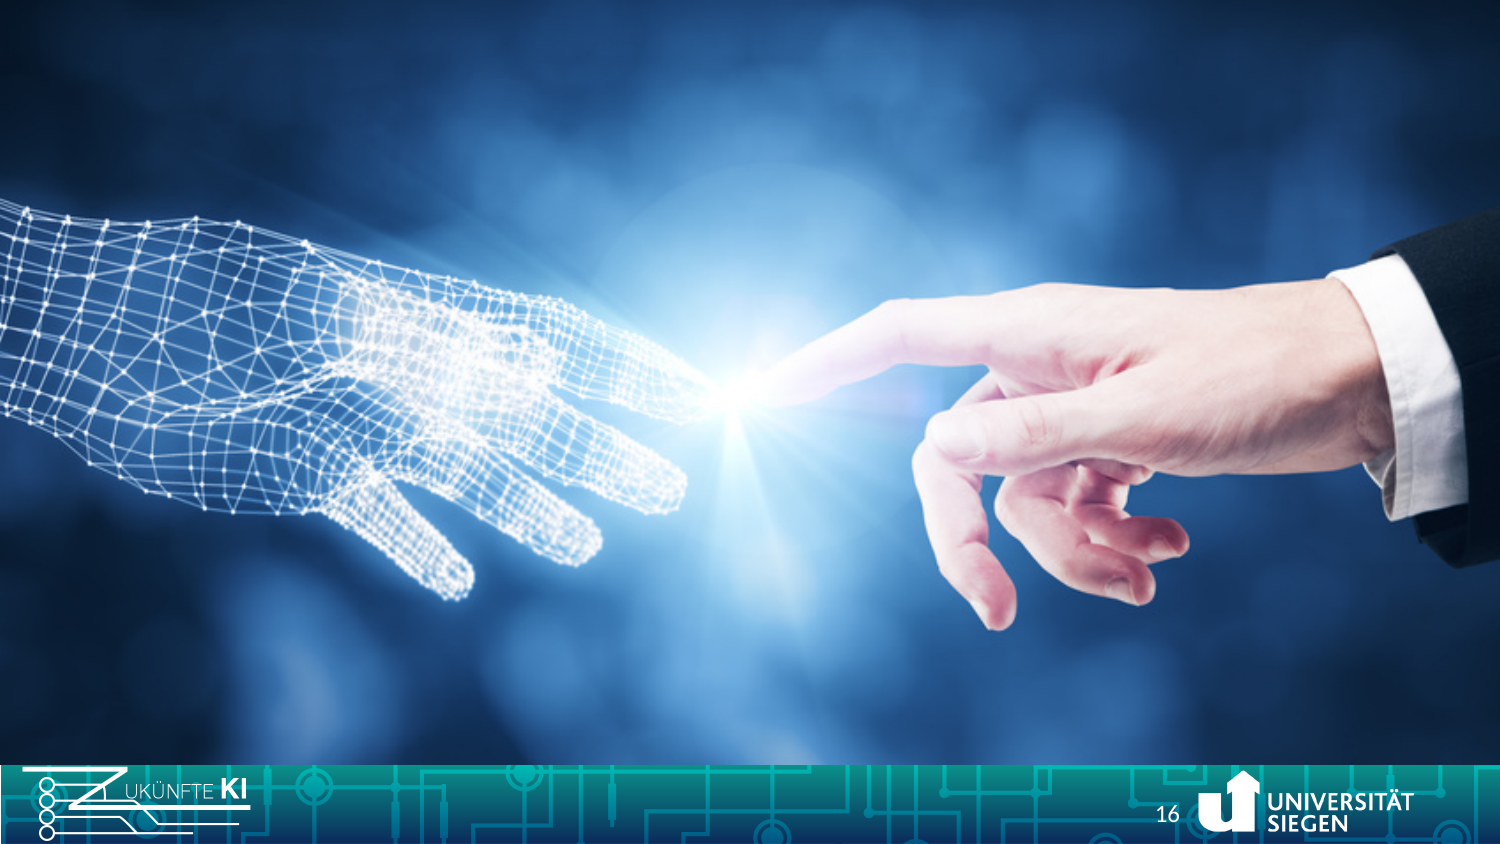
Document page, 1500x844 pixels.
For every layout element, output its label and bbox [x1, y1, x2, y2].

text_box [1139, 790, 1490, 836]
picture [0, 0, 1500, 765]
